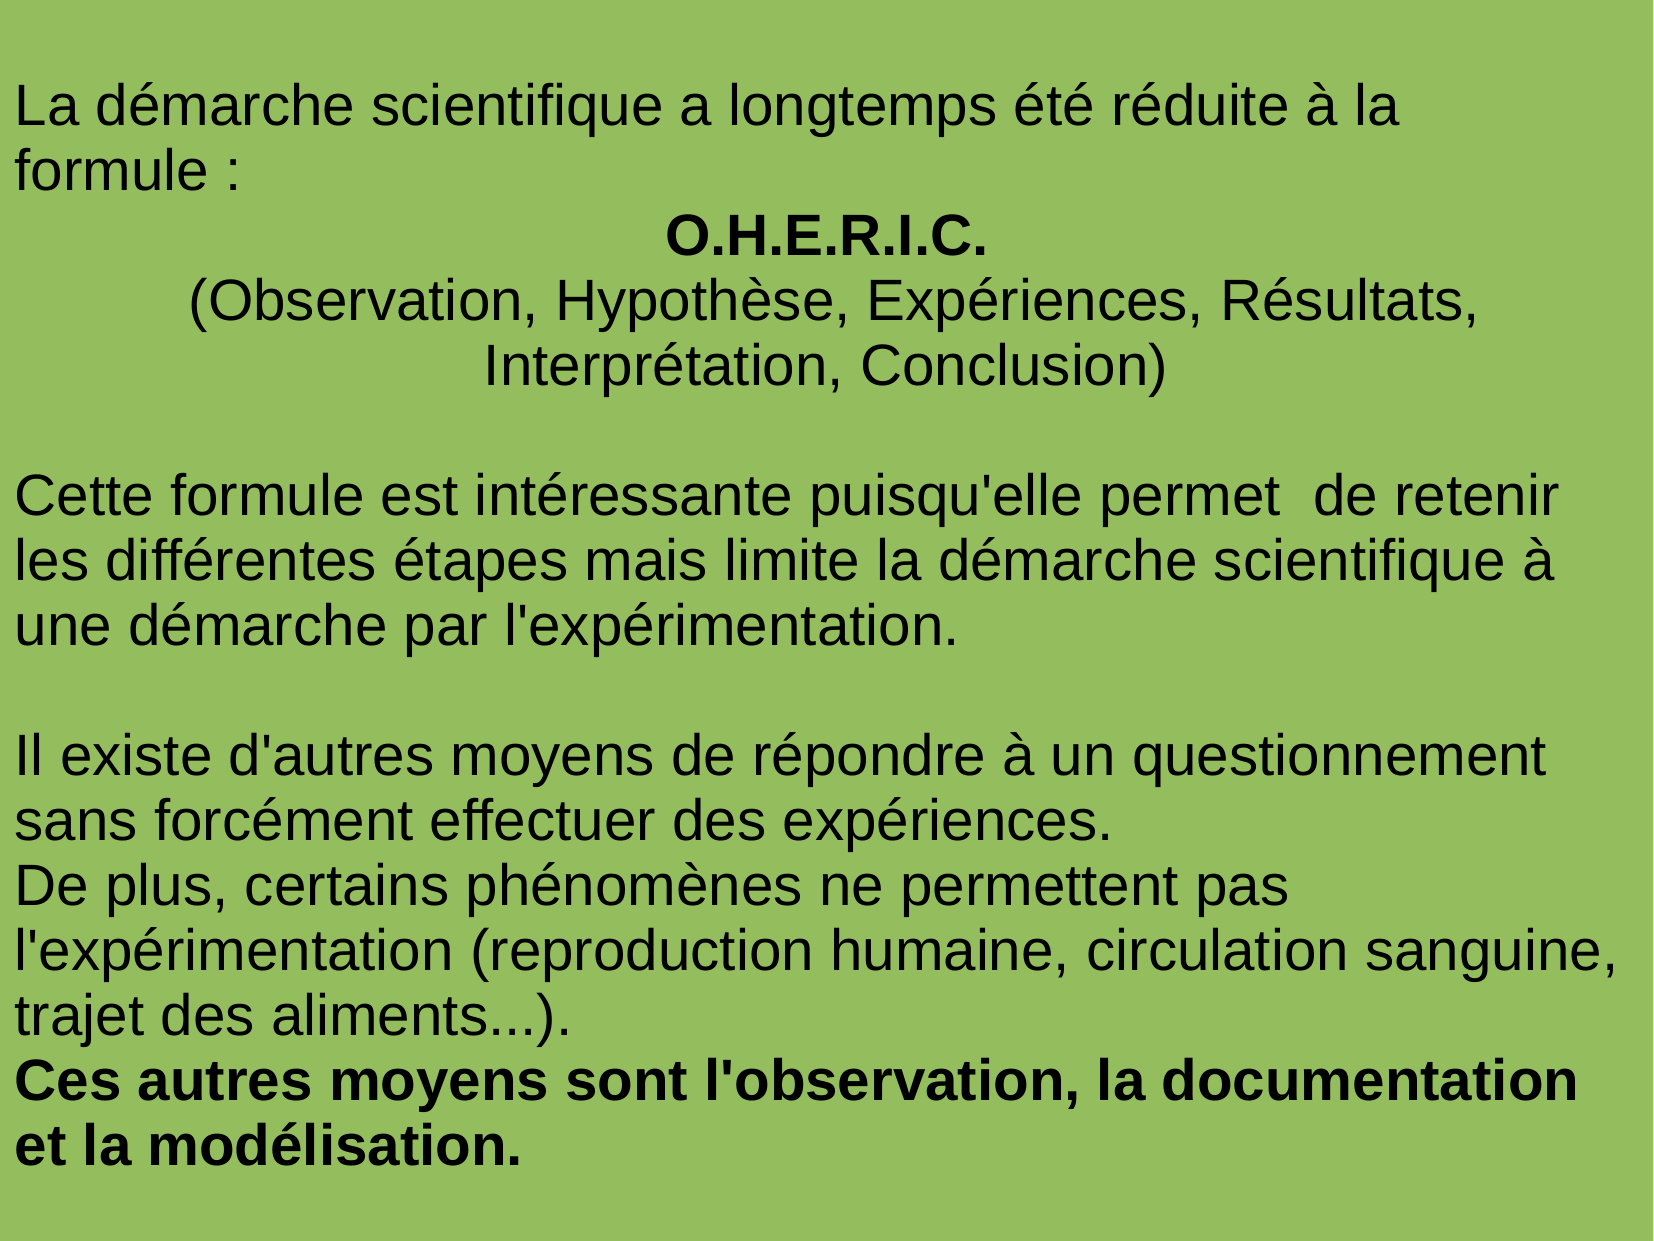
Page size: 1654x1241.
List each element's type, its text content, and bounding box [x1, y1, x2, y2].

text_box La démarche scientifique a longtemps été réduite à la formule : O.H.E.R.I.C. (Observation, Hypothèse, Expériences, Résultats, Interprétation, Conclusion) Cette formule est intéressante puisqu'elle permet de retenir les différentes étapes mais limite la démarche scientifique à une démarche par l'expérimentation. Il existe d'autres moyens de répondre à un questionnement sans forcément effectuer des expériences. De plus, certains phénomènes ne permettent pas l'expérimentation (reproduction humaine, circulation sanguine, trajet des aliments...). Ces autres moyens sont l'observation, la documentation et la modélisation. [0, 0, 1654, 1241]
